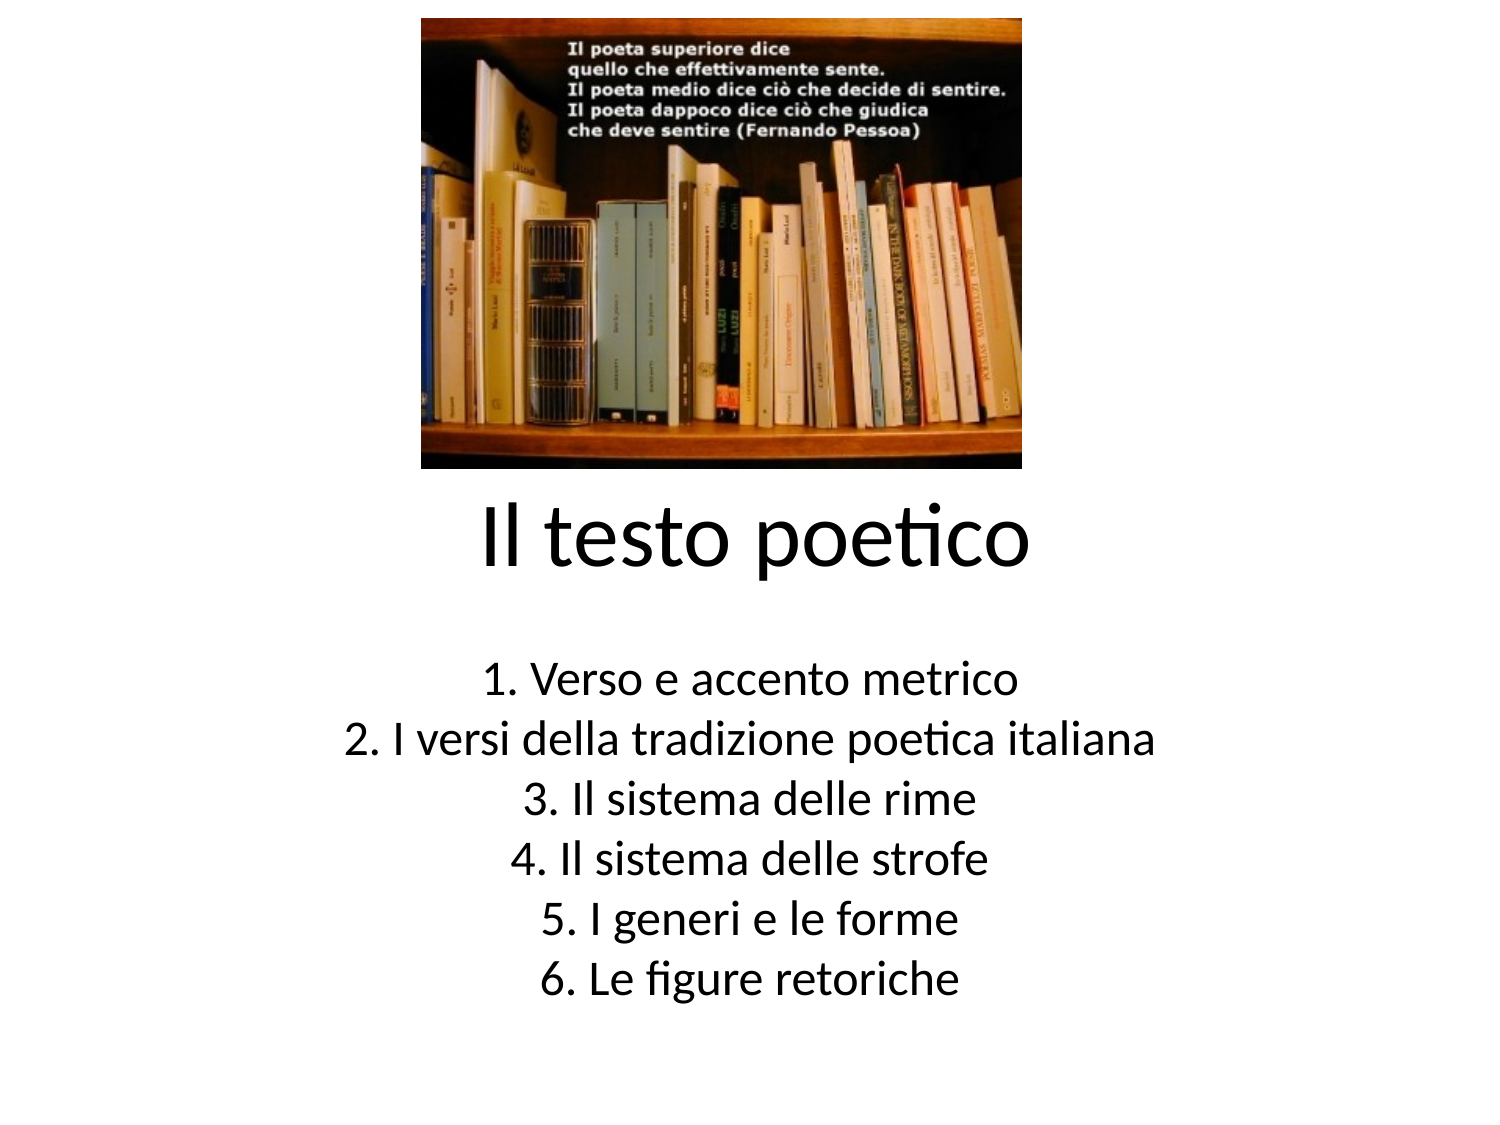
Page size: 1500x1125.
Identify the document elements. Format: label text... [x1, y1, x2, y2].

subtitle 1. Verso e accento metrico 2. I versi della tradizione poetica italiana 3. Il sistema delle rime 4. Il sistema delle strofe 5. I generi e le forme 6. Le figure retoriche [225, 637, 1275, 1055]
picture [421, 18, 1022, 469]
title Il testo poetico [118, 467, 1394, 709]
